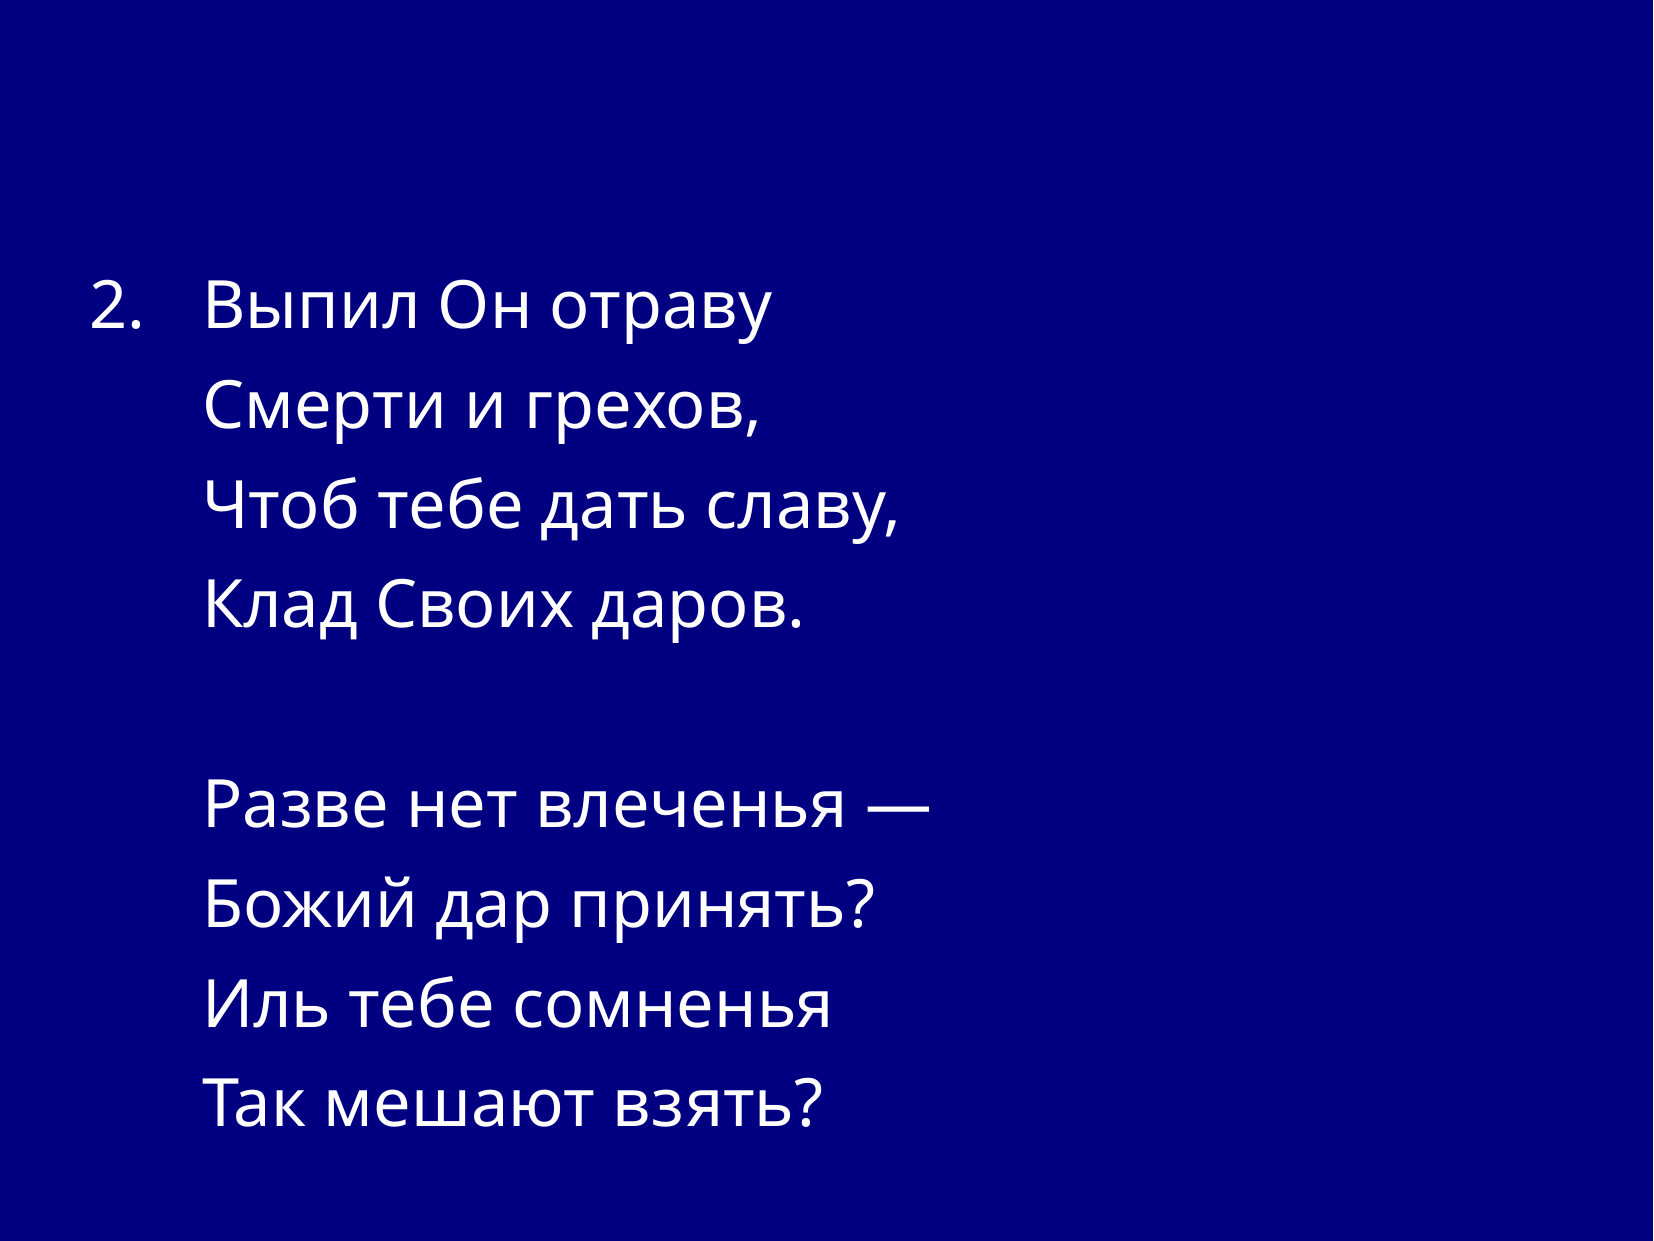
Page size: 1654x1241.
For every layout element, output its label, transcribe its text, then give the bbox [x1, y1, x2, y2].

text_box 2. Выпил Он отраву Смерти и грехов, Чтоб тебе дать славу, Клад Своих даров. Разве нет влеченья ― Божий дар принять? Иль тебе сомненья Так мешают взять? [75, 150, 1576, 1163]
